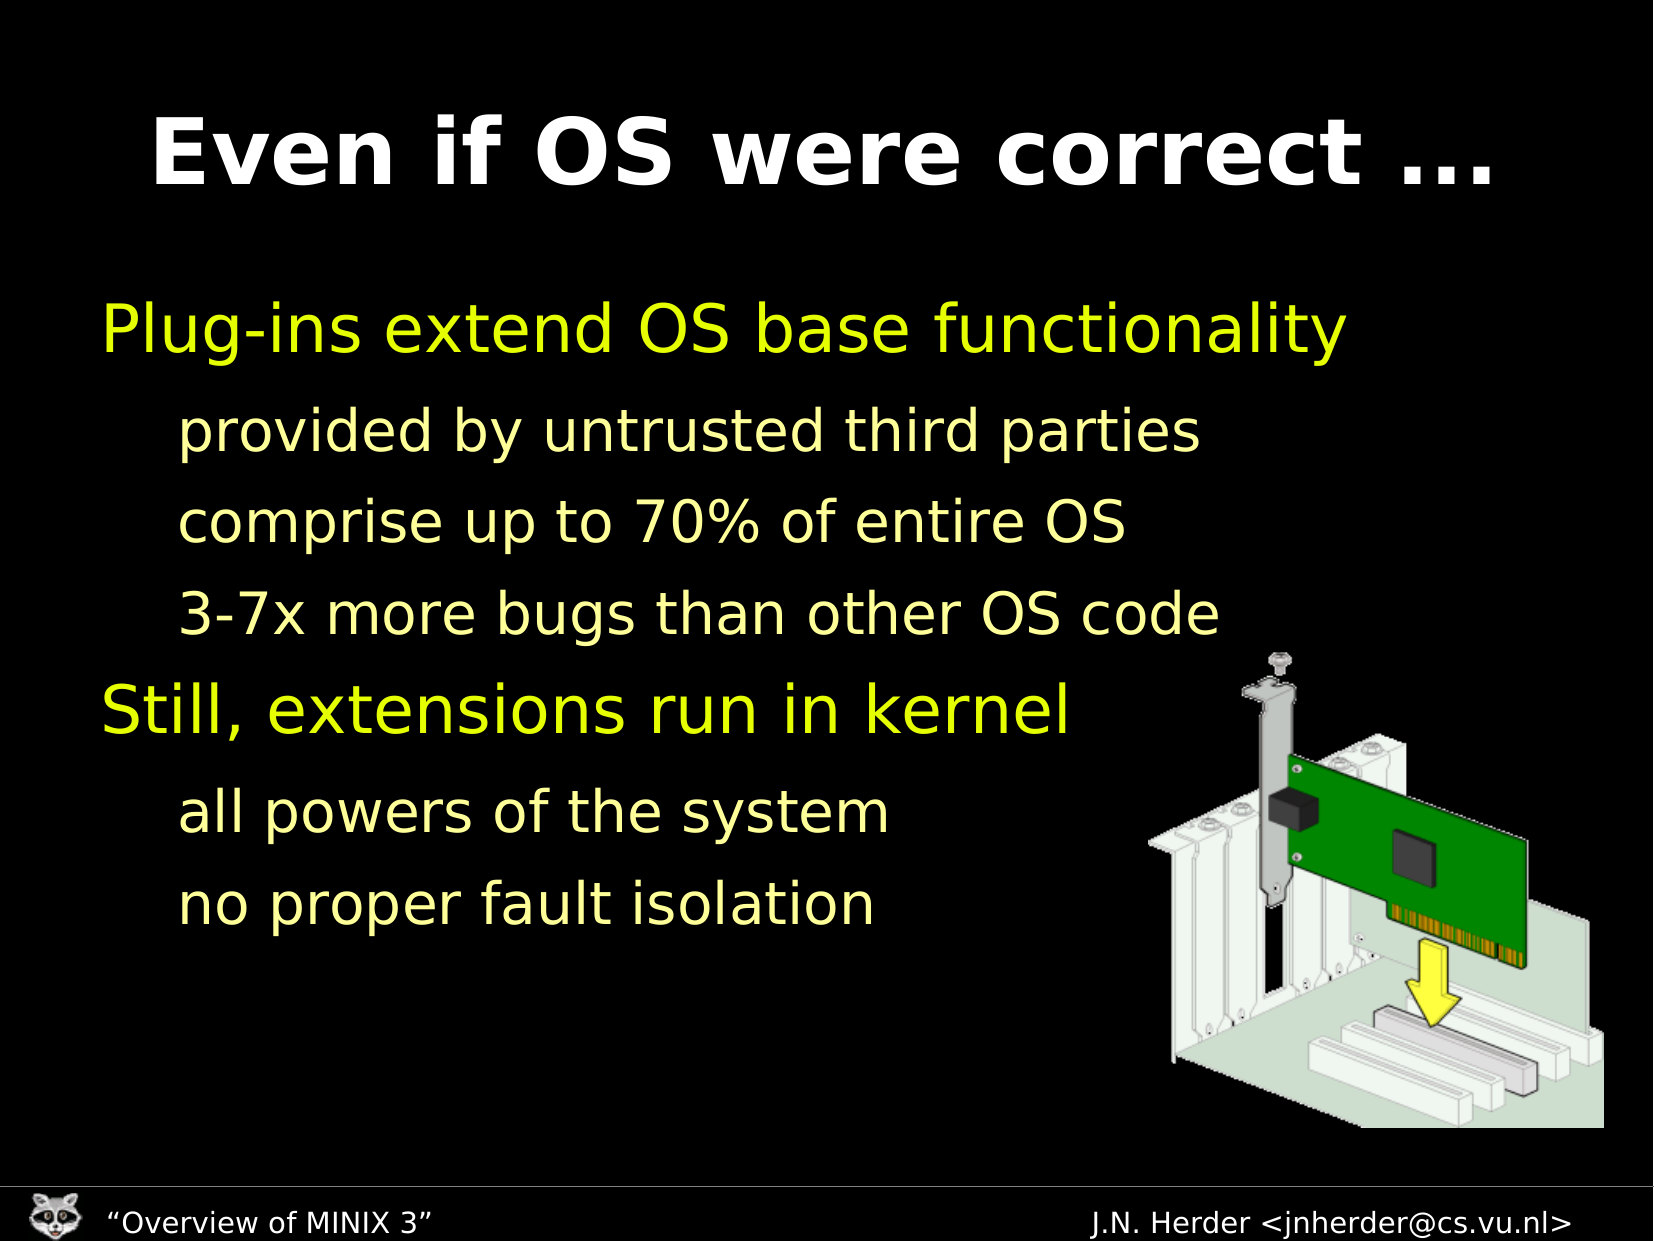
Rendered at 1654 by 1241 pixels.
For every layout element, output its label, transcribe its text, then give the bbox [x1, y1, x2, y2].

title Even if OS were correct ... [75, 56, 1576, 250]
picture [1148, 651, 1604, 1128]
list Plug-ins extend OS base functionality provided by untrusted third parties comprise up to 70% of entire OS 3-7x more bugs than other OS code Still, extensions run in kernel all powers of the system no proper fault isolation [82, 290, 1571, 1095]
picture [29, 1193, 83, 1241]
